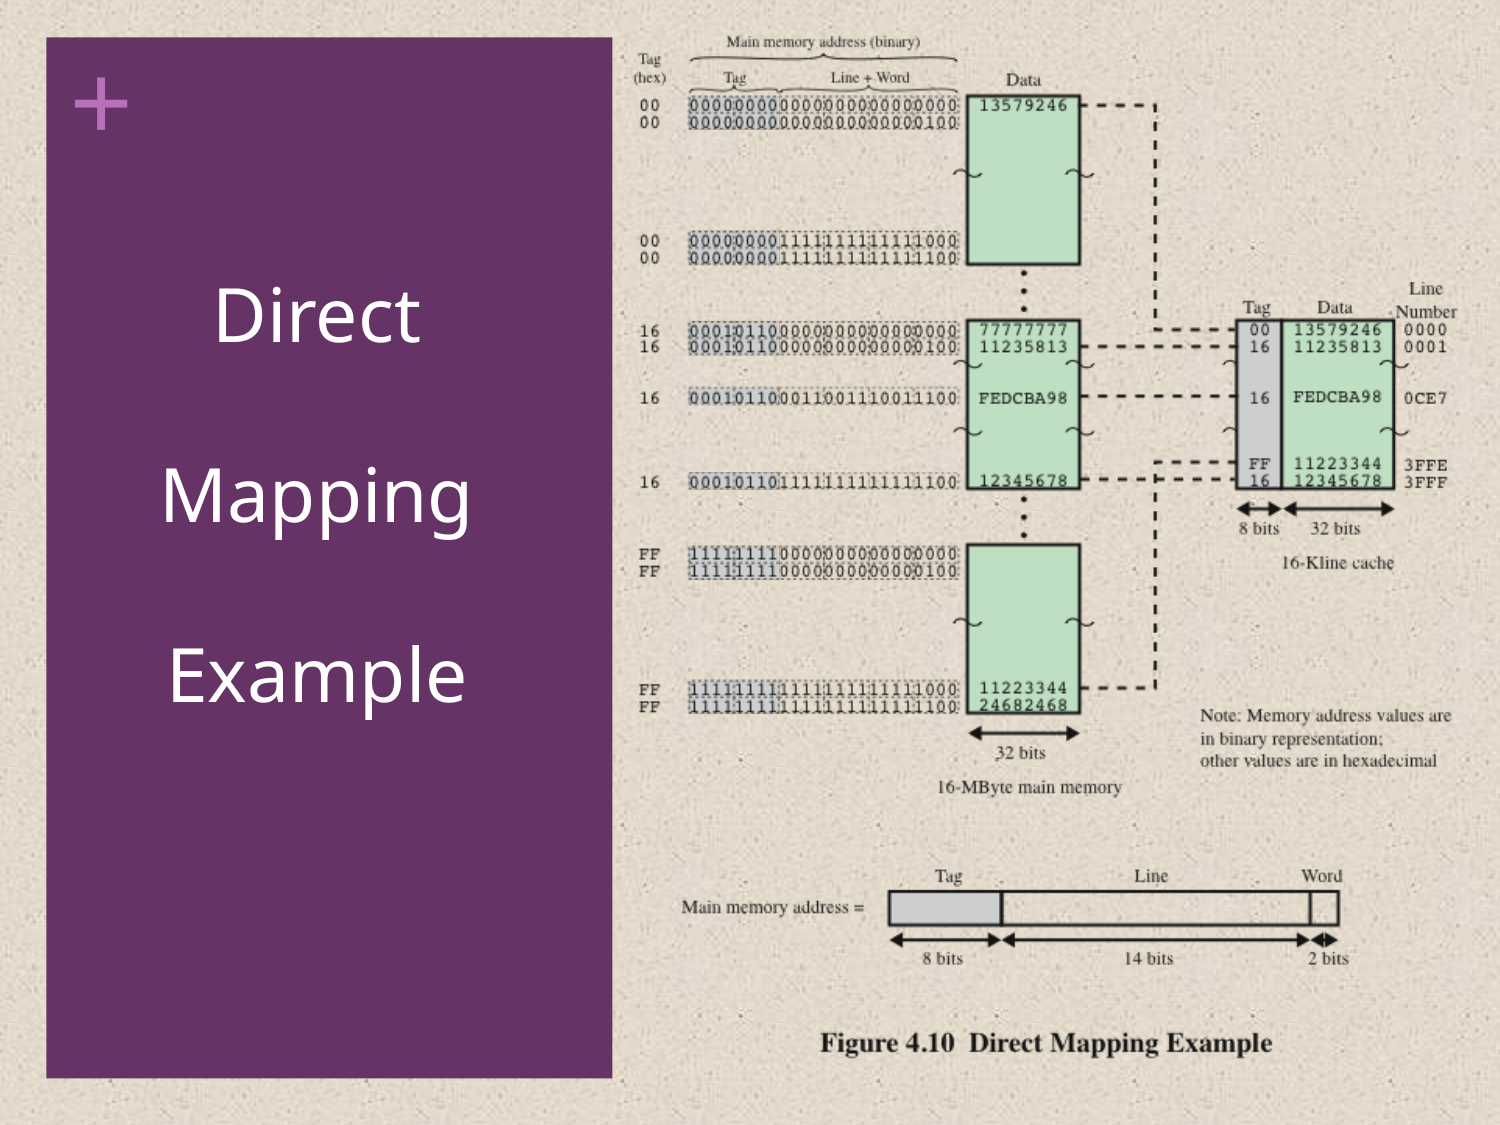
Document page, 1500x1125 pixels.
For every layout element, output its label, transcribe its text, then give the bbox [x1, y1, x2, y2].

title Direct Mapping Example [50, 174, 584, 725]
picture [0, 0, 1500, 1125]
